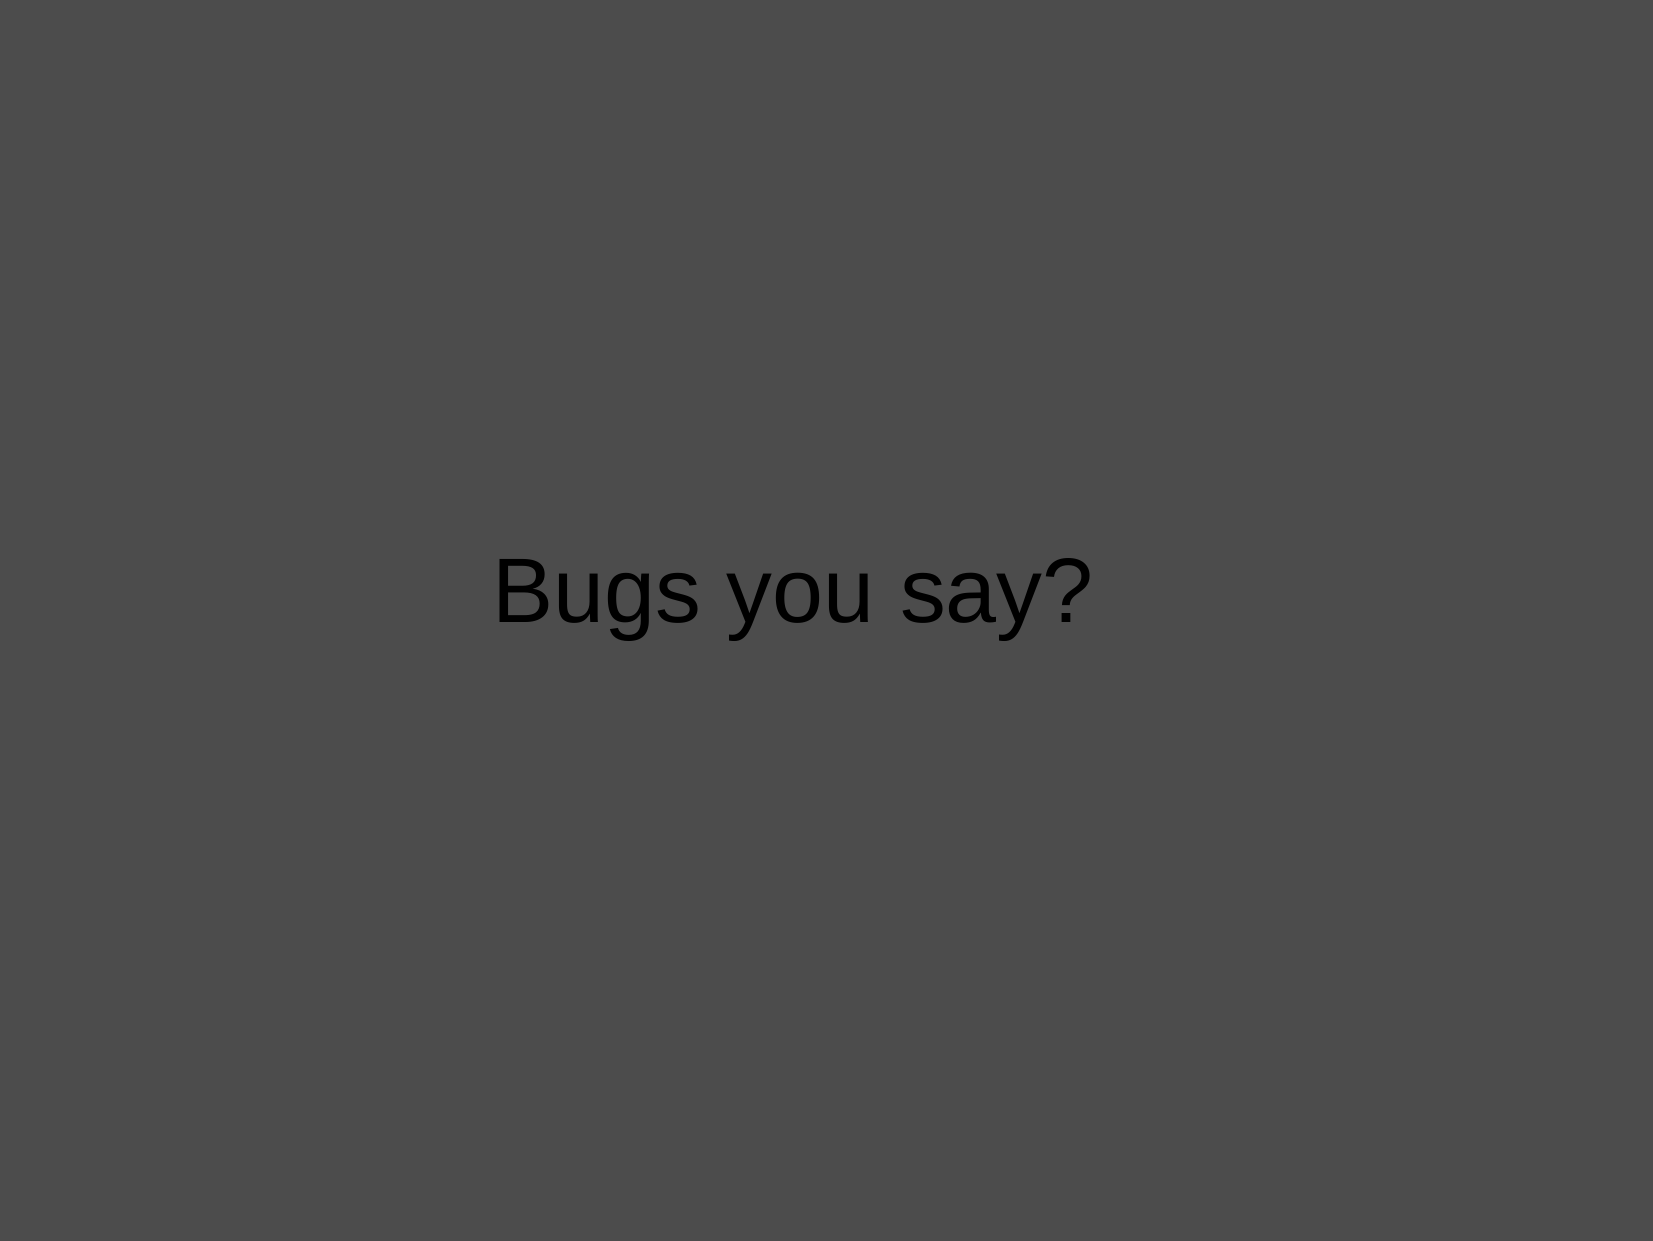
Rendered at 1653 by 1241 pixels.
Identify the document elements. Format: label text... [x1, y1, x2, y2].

title Bugs you say? [49, 487, 1538, 680]
